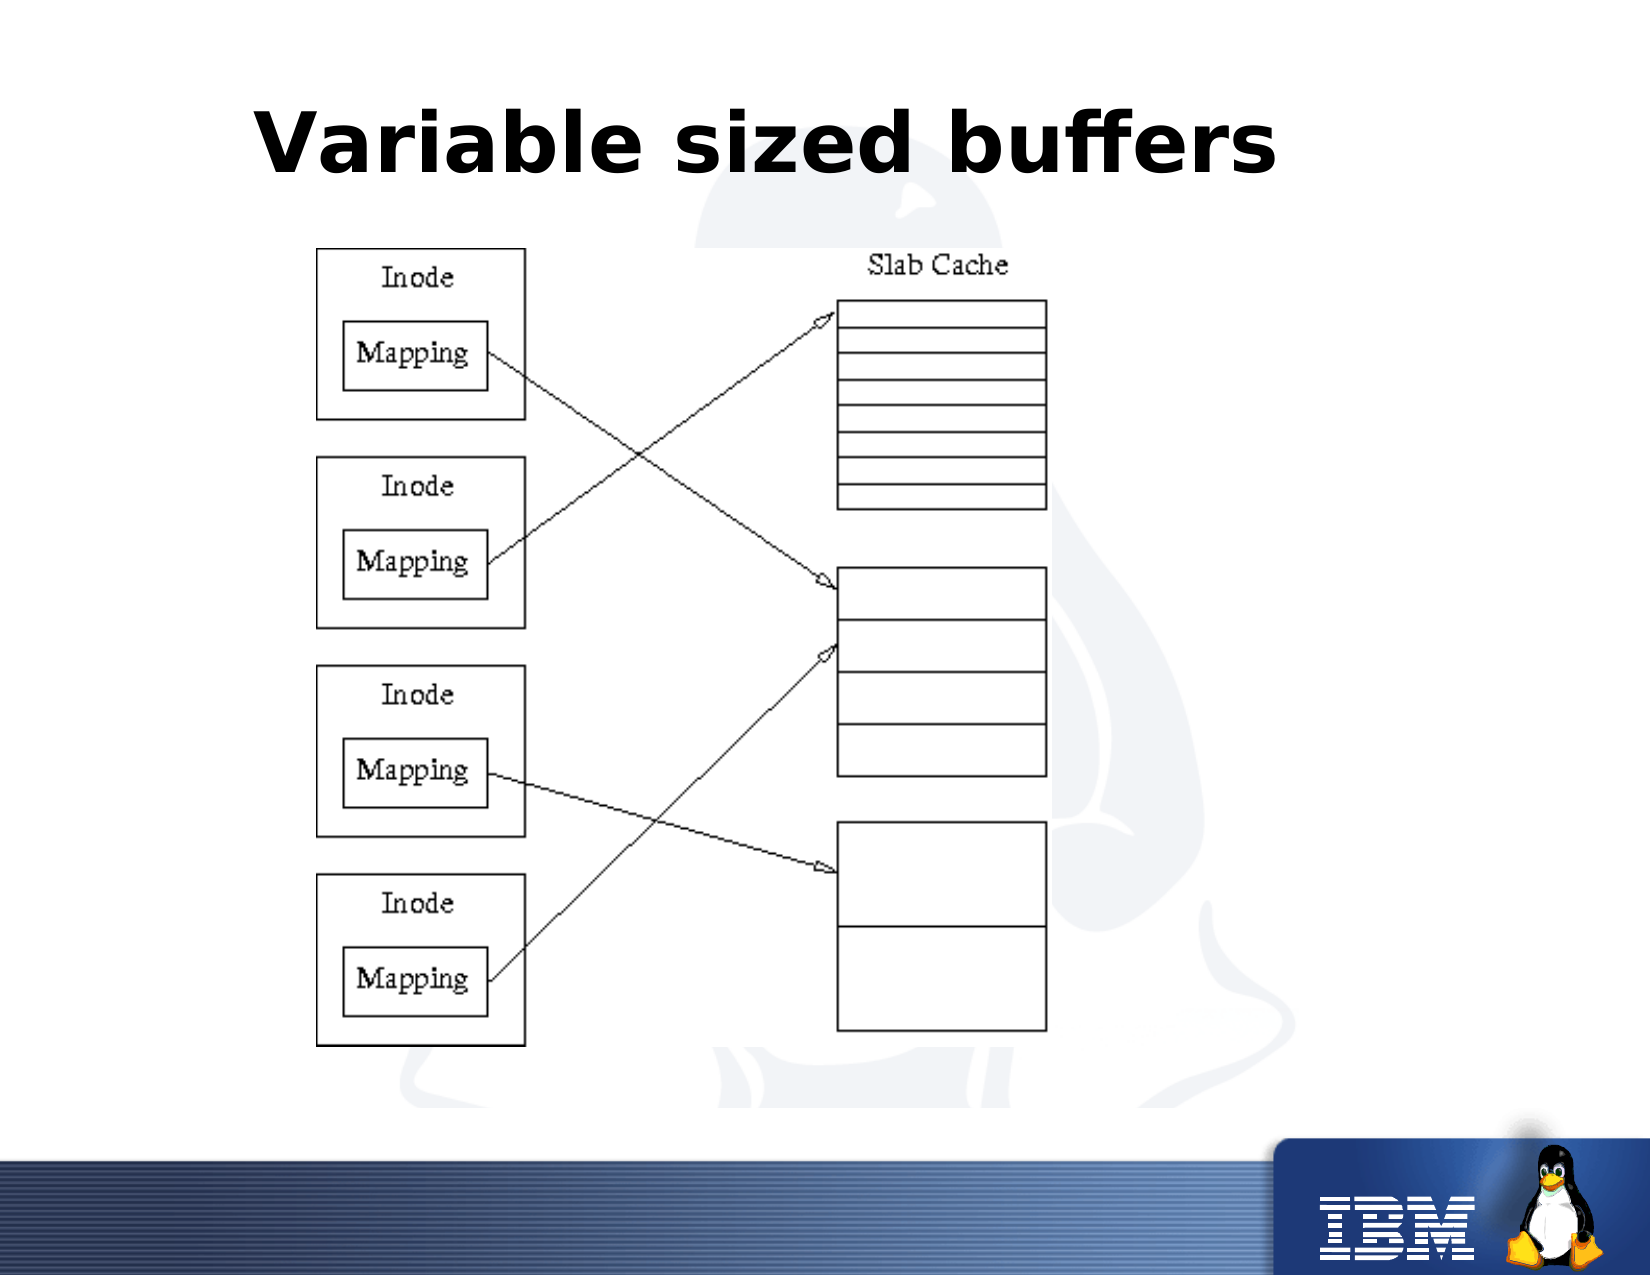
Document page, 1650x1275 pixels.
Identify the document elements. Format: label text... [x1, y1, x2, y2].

chart [76, 221, 1457, 1171]
title Variable sized buffers [76, 76, 1457, 211]
